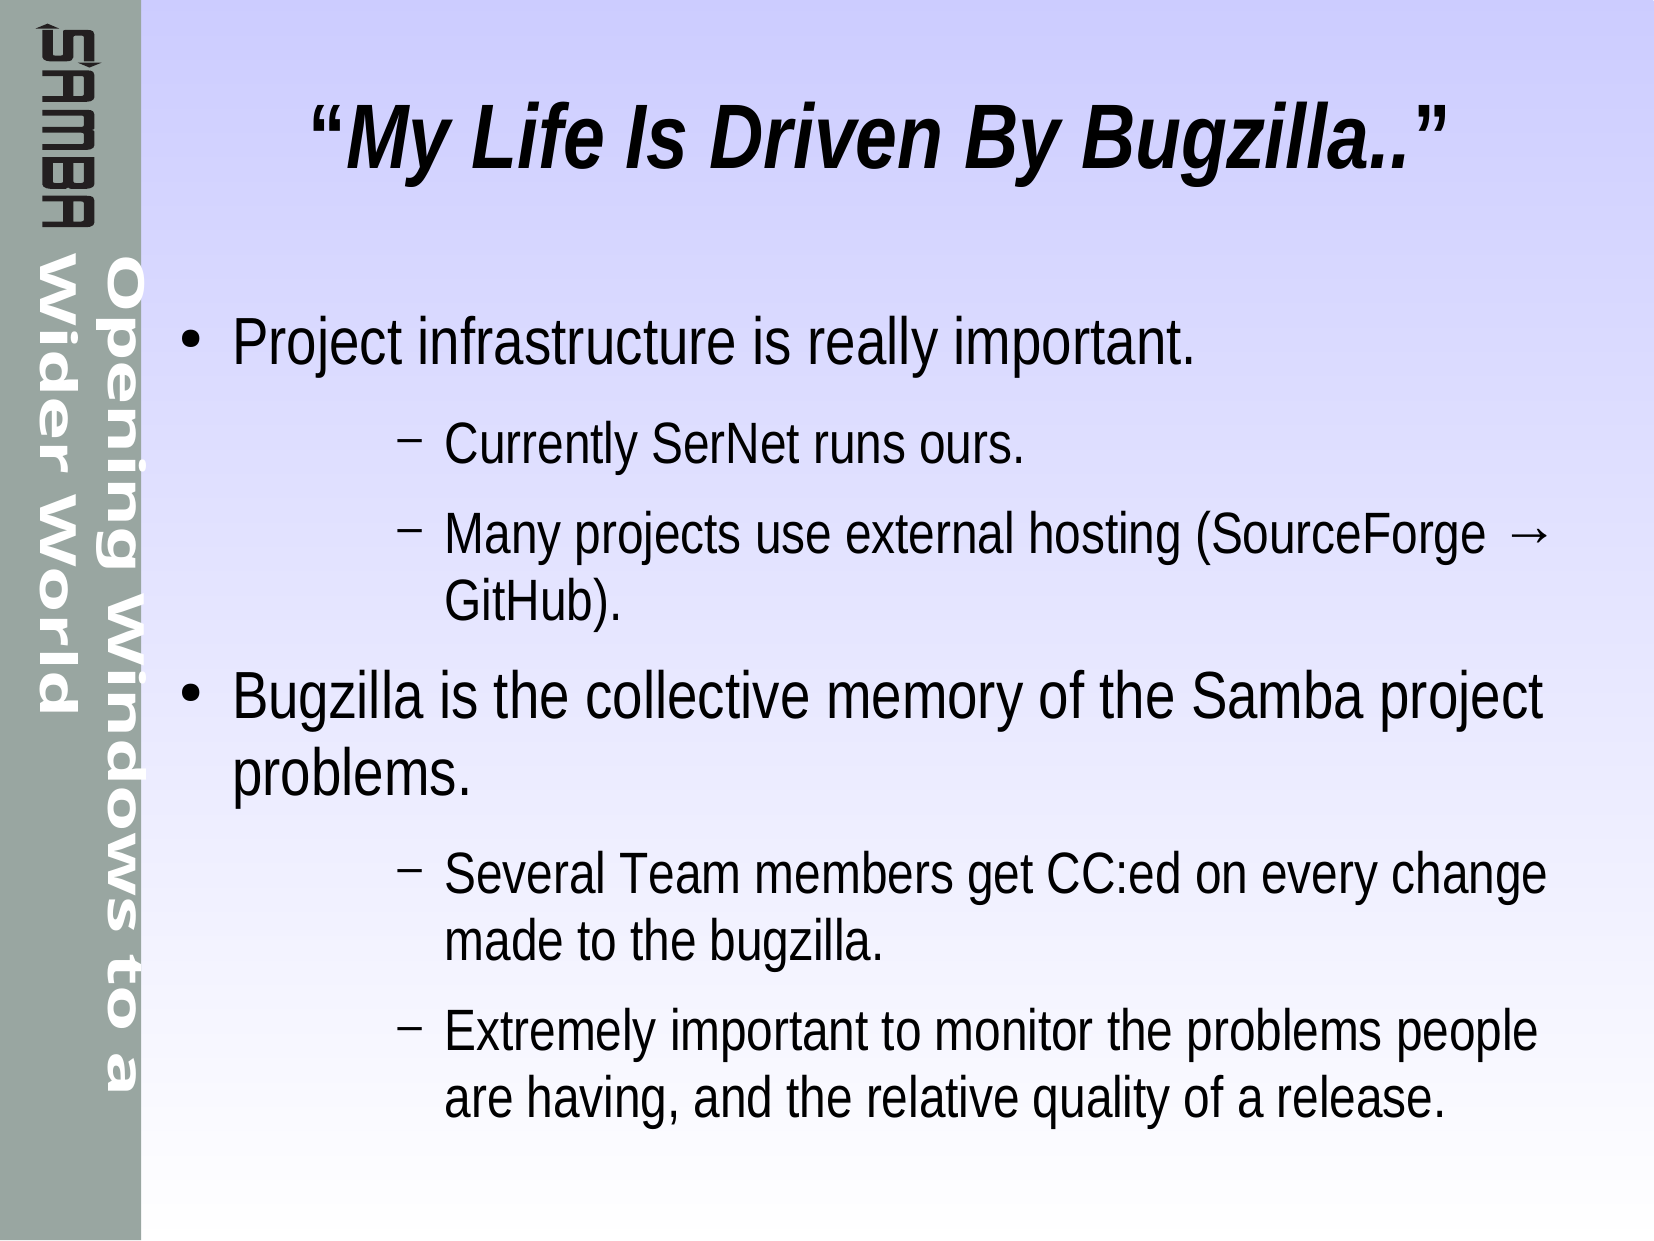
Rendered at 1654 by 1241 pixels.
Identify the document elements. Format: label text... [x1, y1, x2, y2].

list Project infrastructure is really important. Currently SerNet runs ours. Many projects use external hosting (SourceForge → GitHub). Bugzilla is the collective memory of the Samba project problems. Several Team members get CC:ed on every change made to the bugzilla. Extremely important to monitor the problems people are having, and the relative quality of a release. [161, 302, 1574, 1211]
title “My Life Is Driven By Bugzilla..” [173, 31, 1586, 239]
